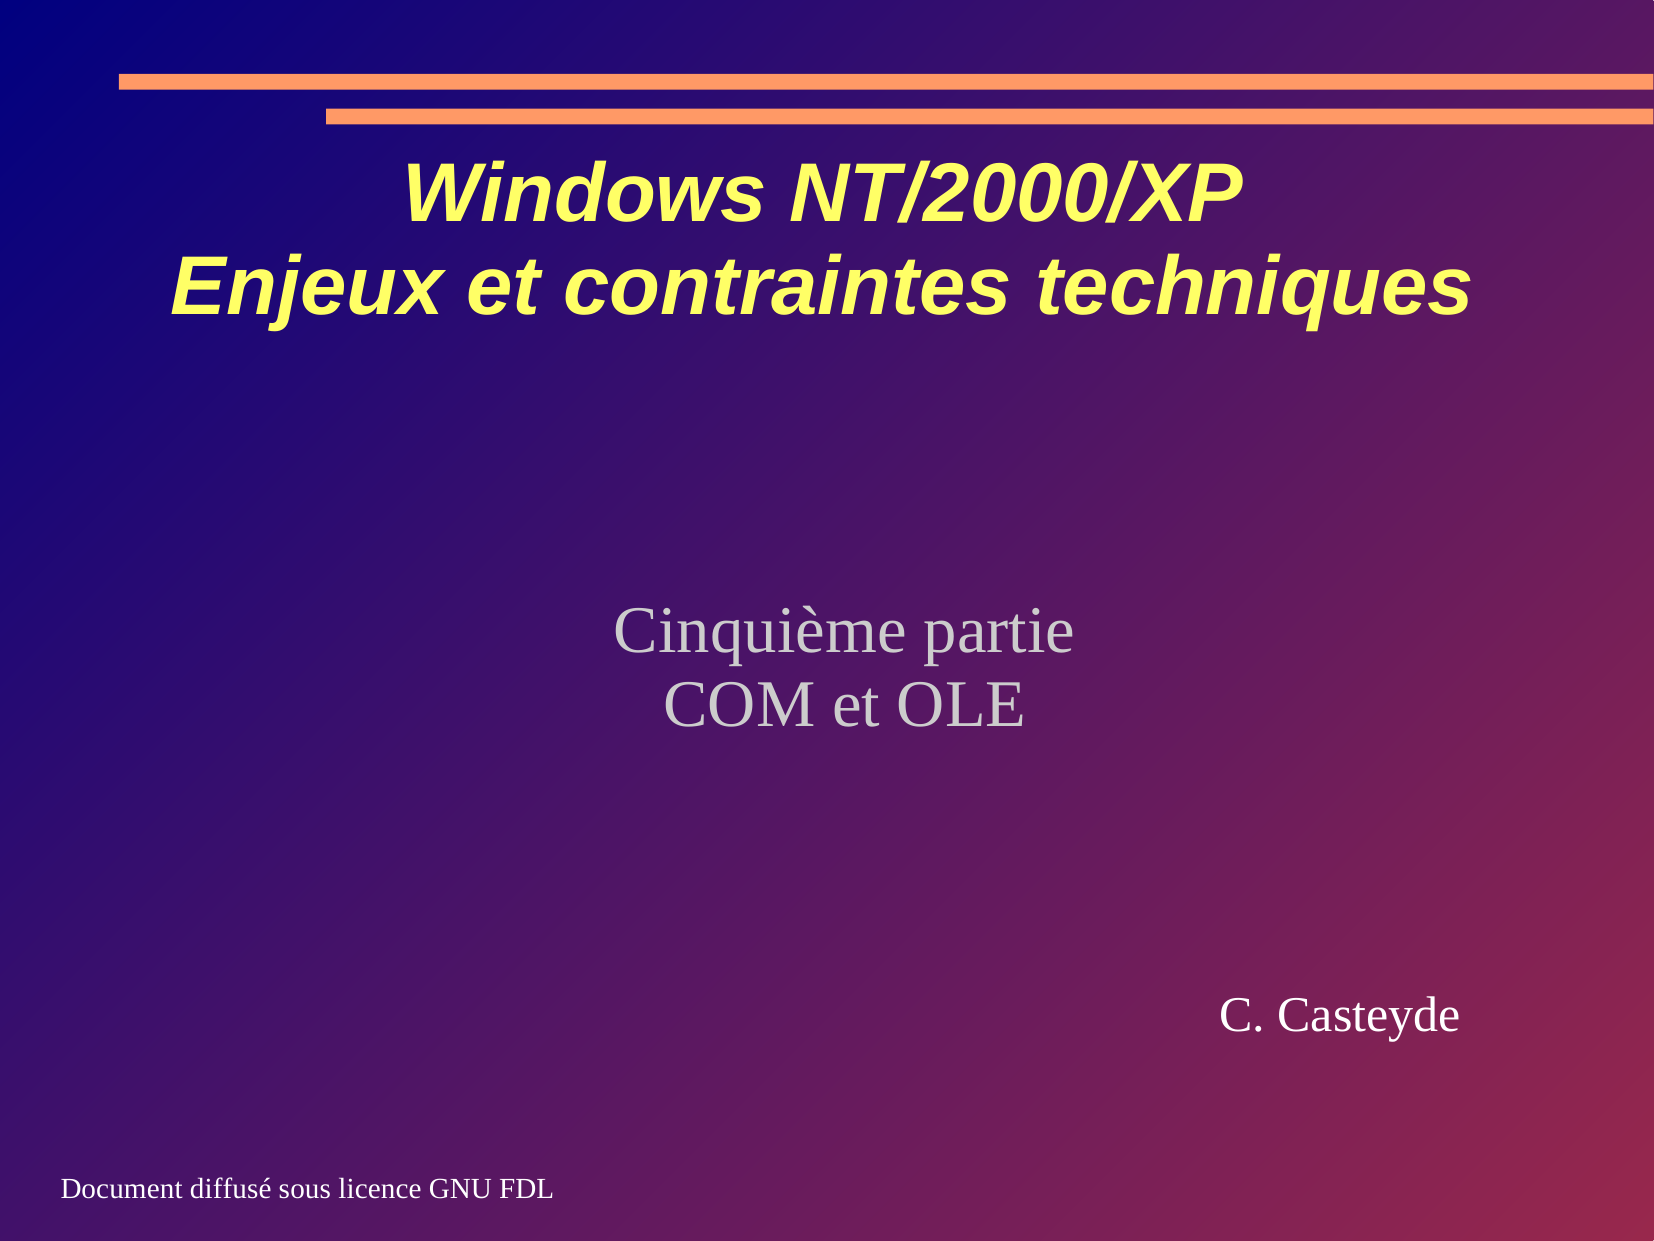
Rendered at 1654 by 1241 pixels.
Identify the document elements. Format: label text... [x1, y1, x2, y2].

text_box Document diffusé sous licence GNU FDL [60, 1173, 562, 1206]
subtitle Cinquième partie COM et OLE [121, 344, 1534, 989]
title Windows NT/2000/XP Enjeux et contraintes techniques [116, 135, 1529, 343]
text_box C. Casteyde [1219, 986, 1486, 1043]
